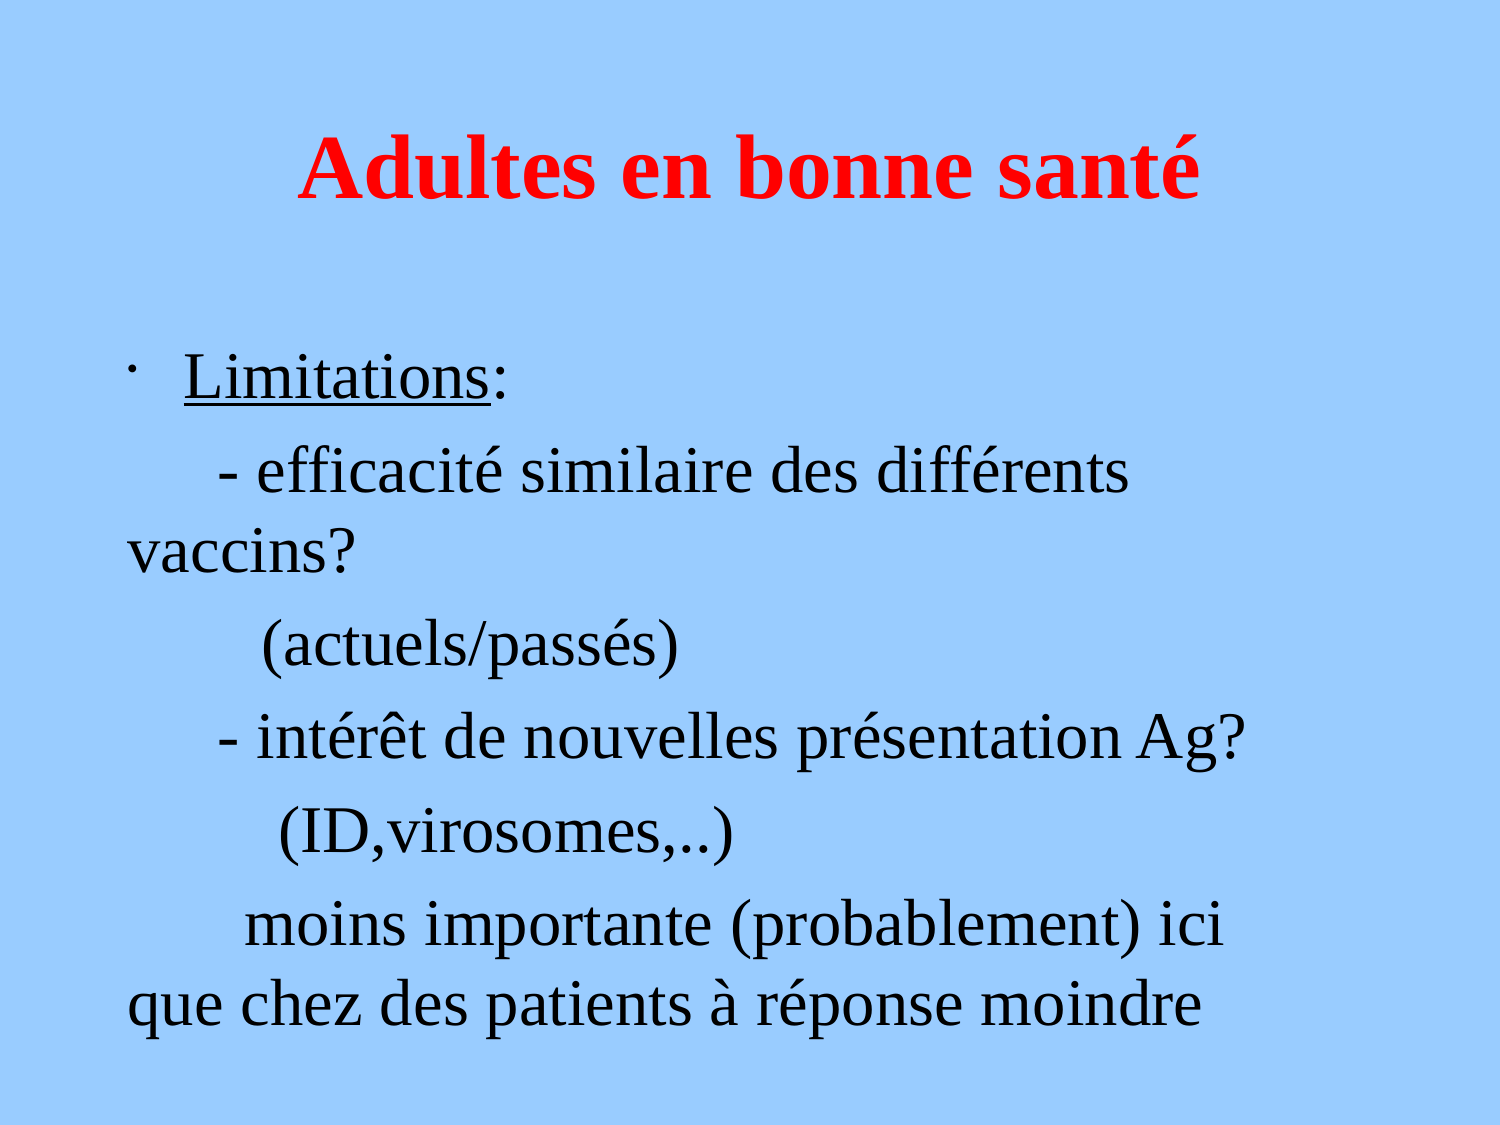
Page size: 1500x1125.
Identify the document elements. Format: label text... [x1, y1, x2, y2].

title Adultes en bonne santé [112, 99, 1388, 288]
list Limitations: - efficacité similaire des différents vaccins? (actuels/passés) - intérêt de nouvelles présentation Ag? (ID,virosomes,..) moins importante (probablement) ici que chez des patients à réponse moindre [112, 324, 1388, 1000]
